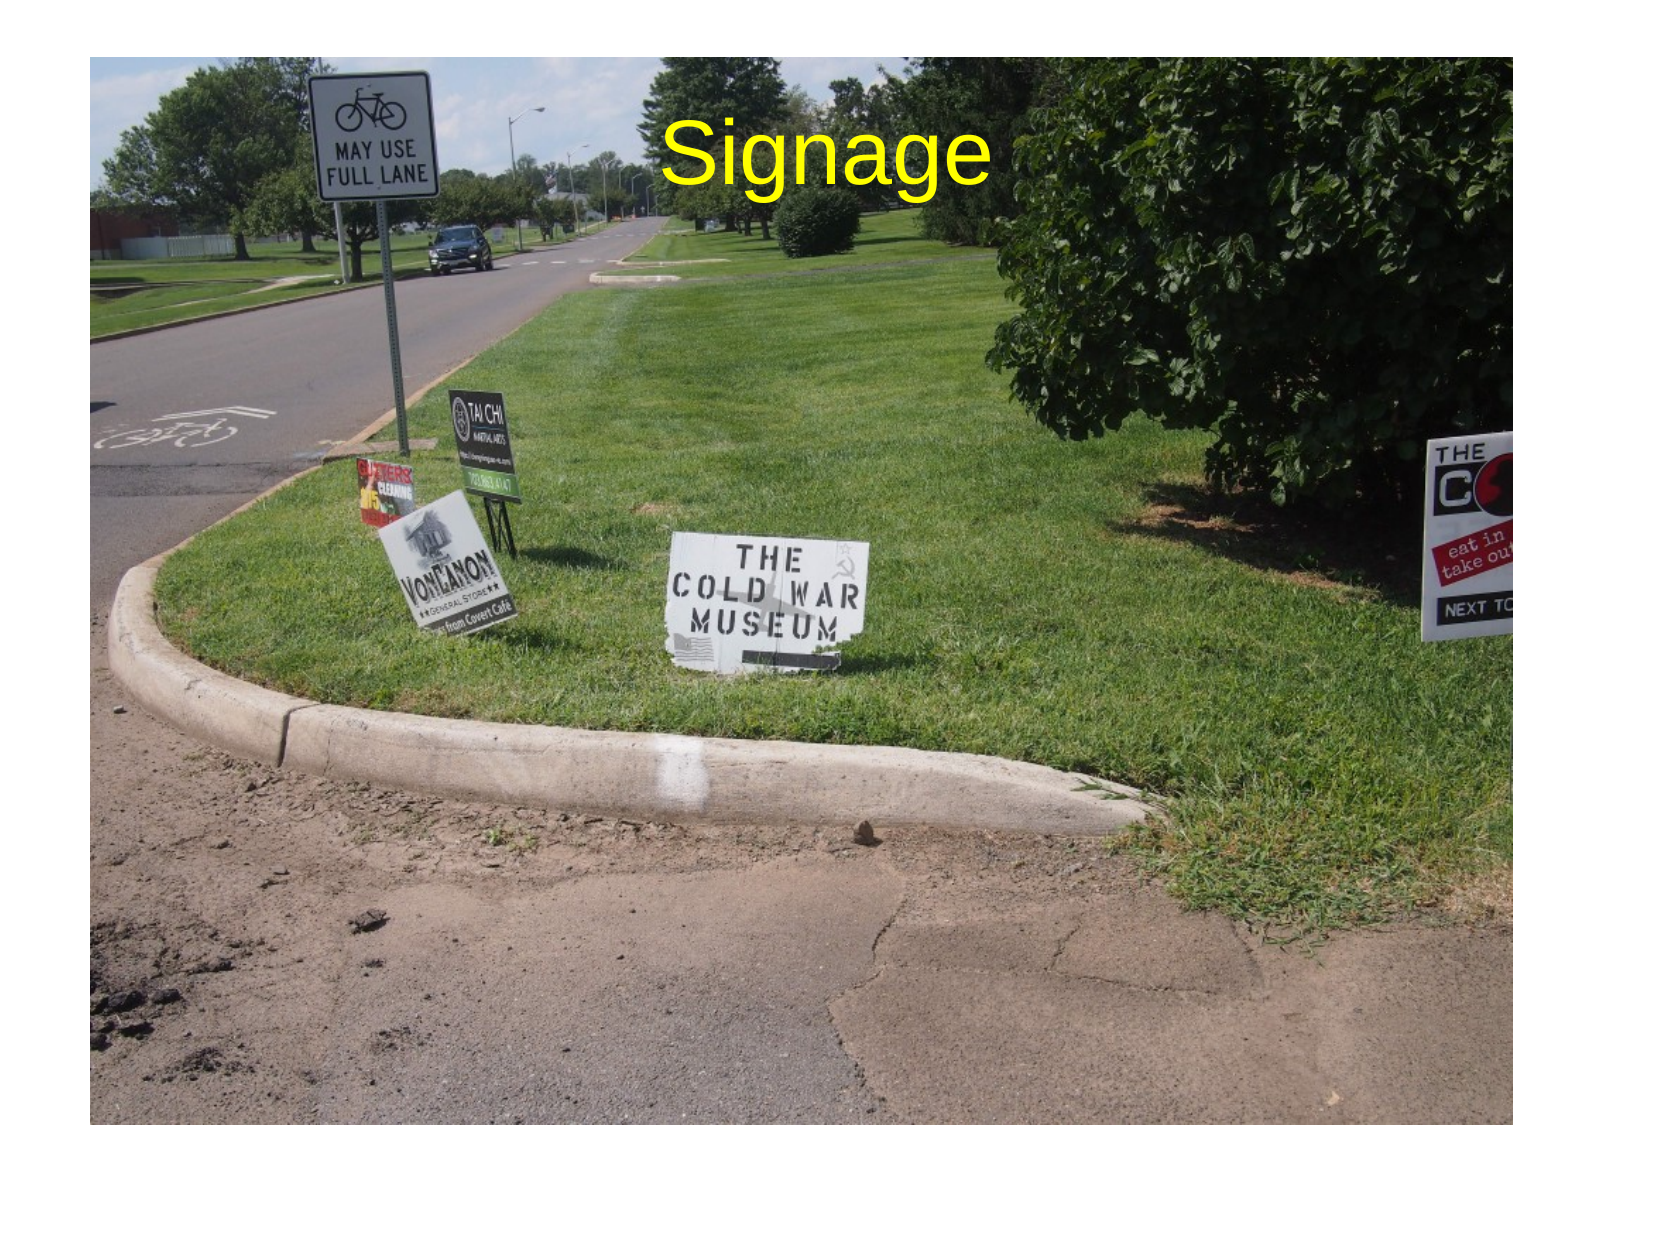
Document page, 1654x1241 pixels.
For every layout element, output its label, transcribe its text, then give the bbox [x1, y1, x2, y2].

picture [90, 257, 1513, 1126]
title Signage [82, 49, 1571, 257]
